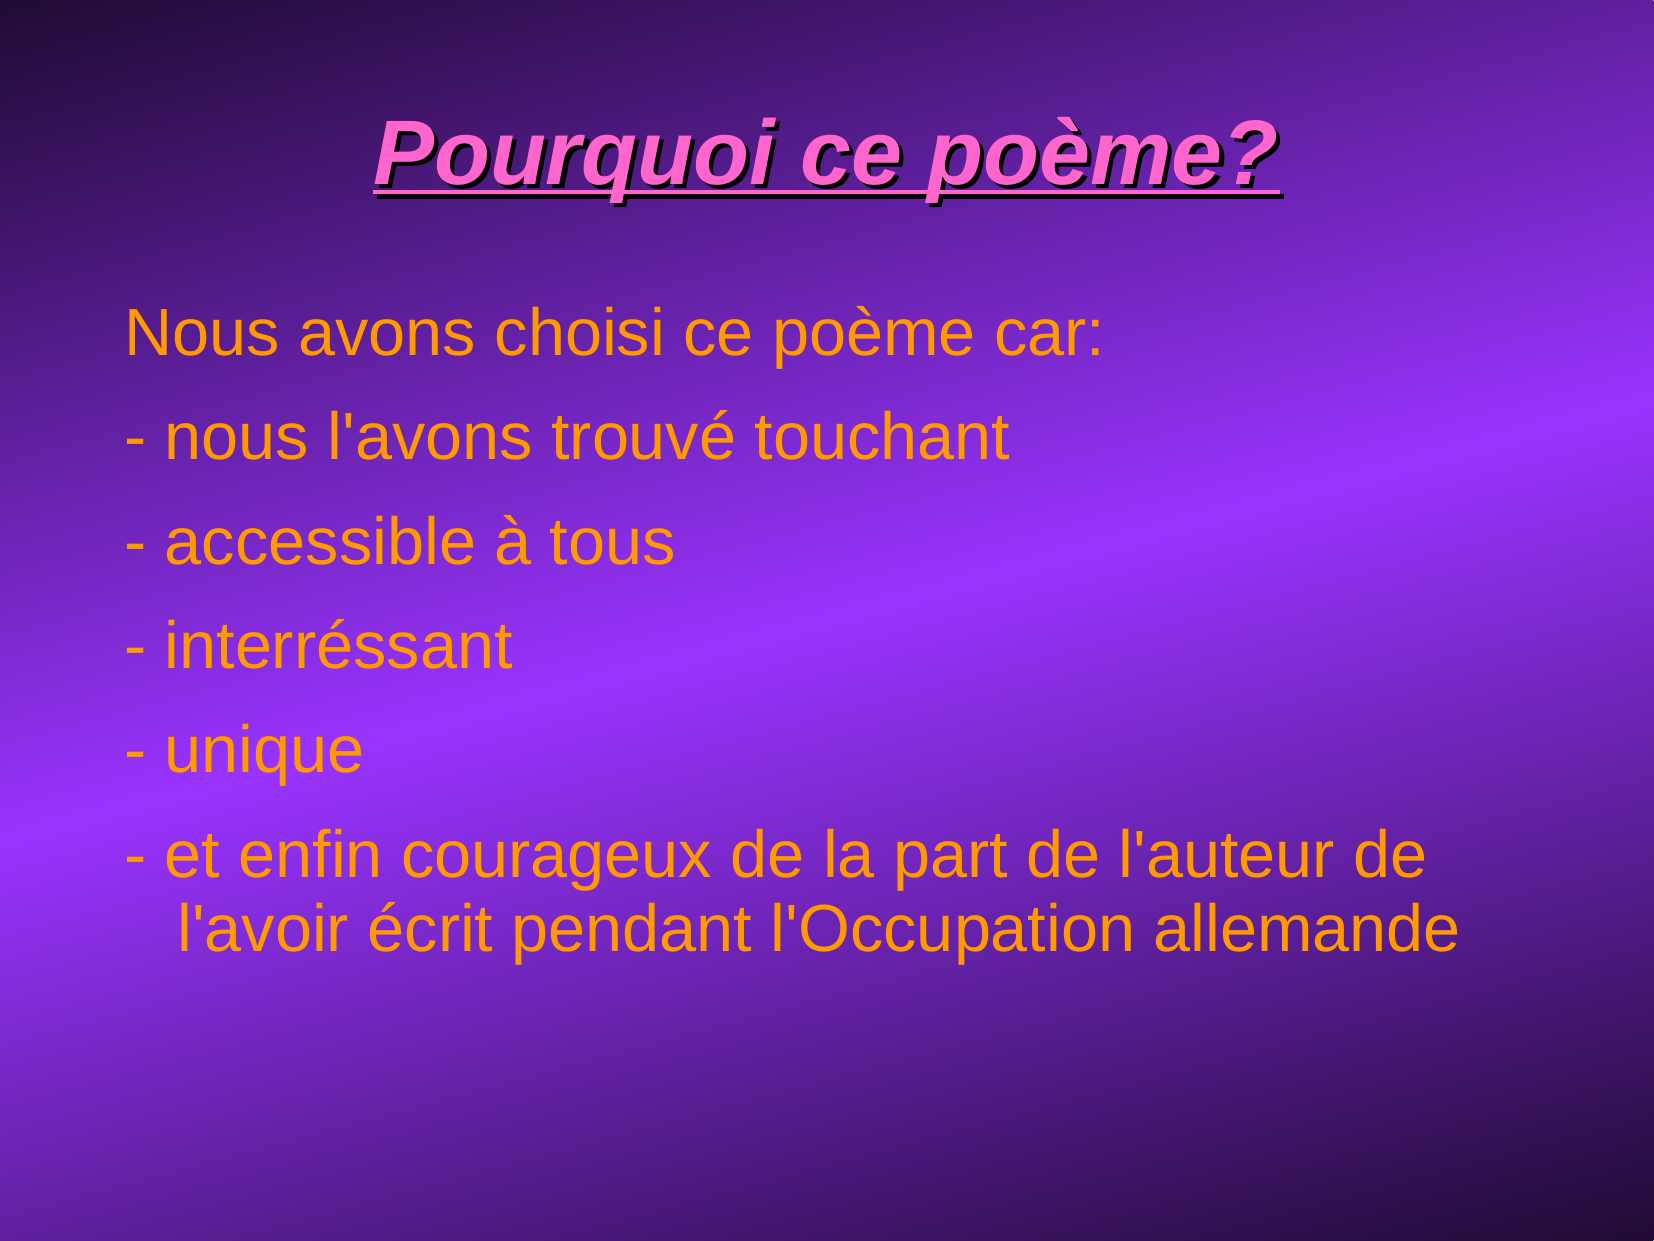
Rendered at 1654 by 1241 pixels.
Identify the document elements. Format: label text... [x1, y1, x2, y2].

title Pourquoi ce poème? [82, 49, 1571, 257]
list Nous avons choisi ce poème car: - nous l'avons trouvé touchant - accessible à tous - interréssant - unique - et enfin courageux de la part de l'auteur de l'avoir écrit pendant l'Occupation allemande [106, 295, 1595, 1114]
